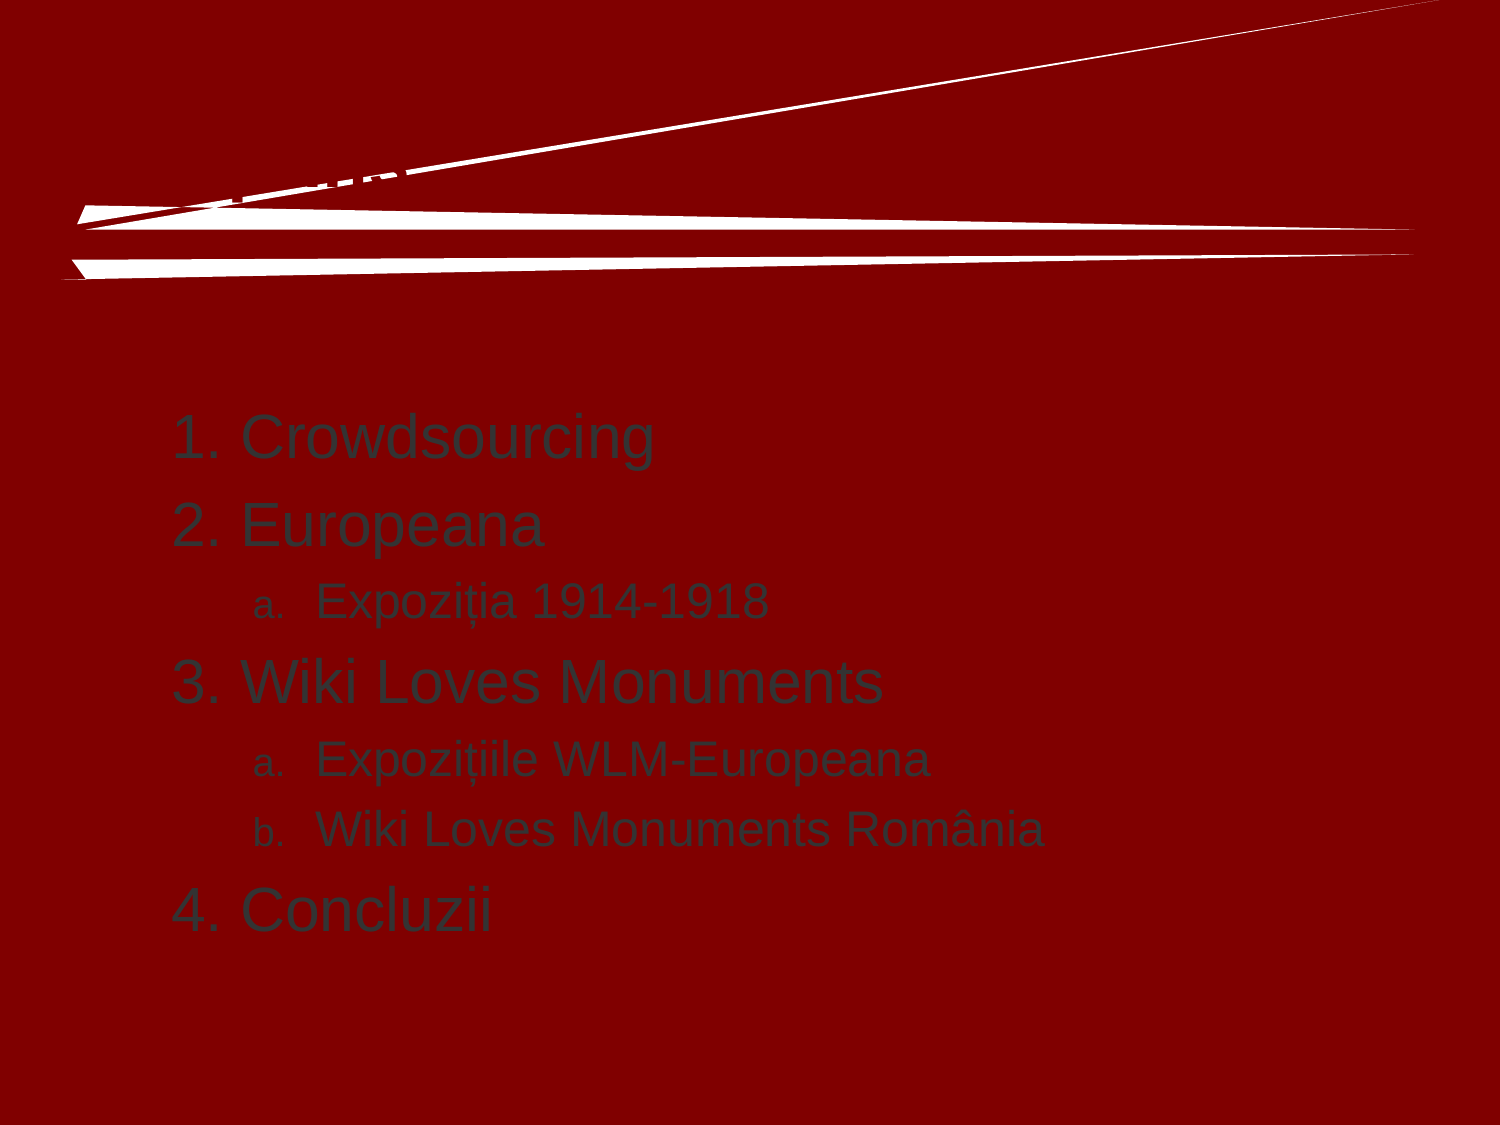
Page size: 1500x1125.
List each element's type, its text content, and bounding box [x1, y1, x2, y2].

title Cuprins [75, 0, 1425, 218]
list Crowdsourcing Europeana Expoziția 1914-1918 Wiki Loves Monuments Expozițiile WLM-Europeana Wiki Loves Monuments România Concluzii [75, 328, 1425, 1012]
